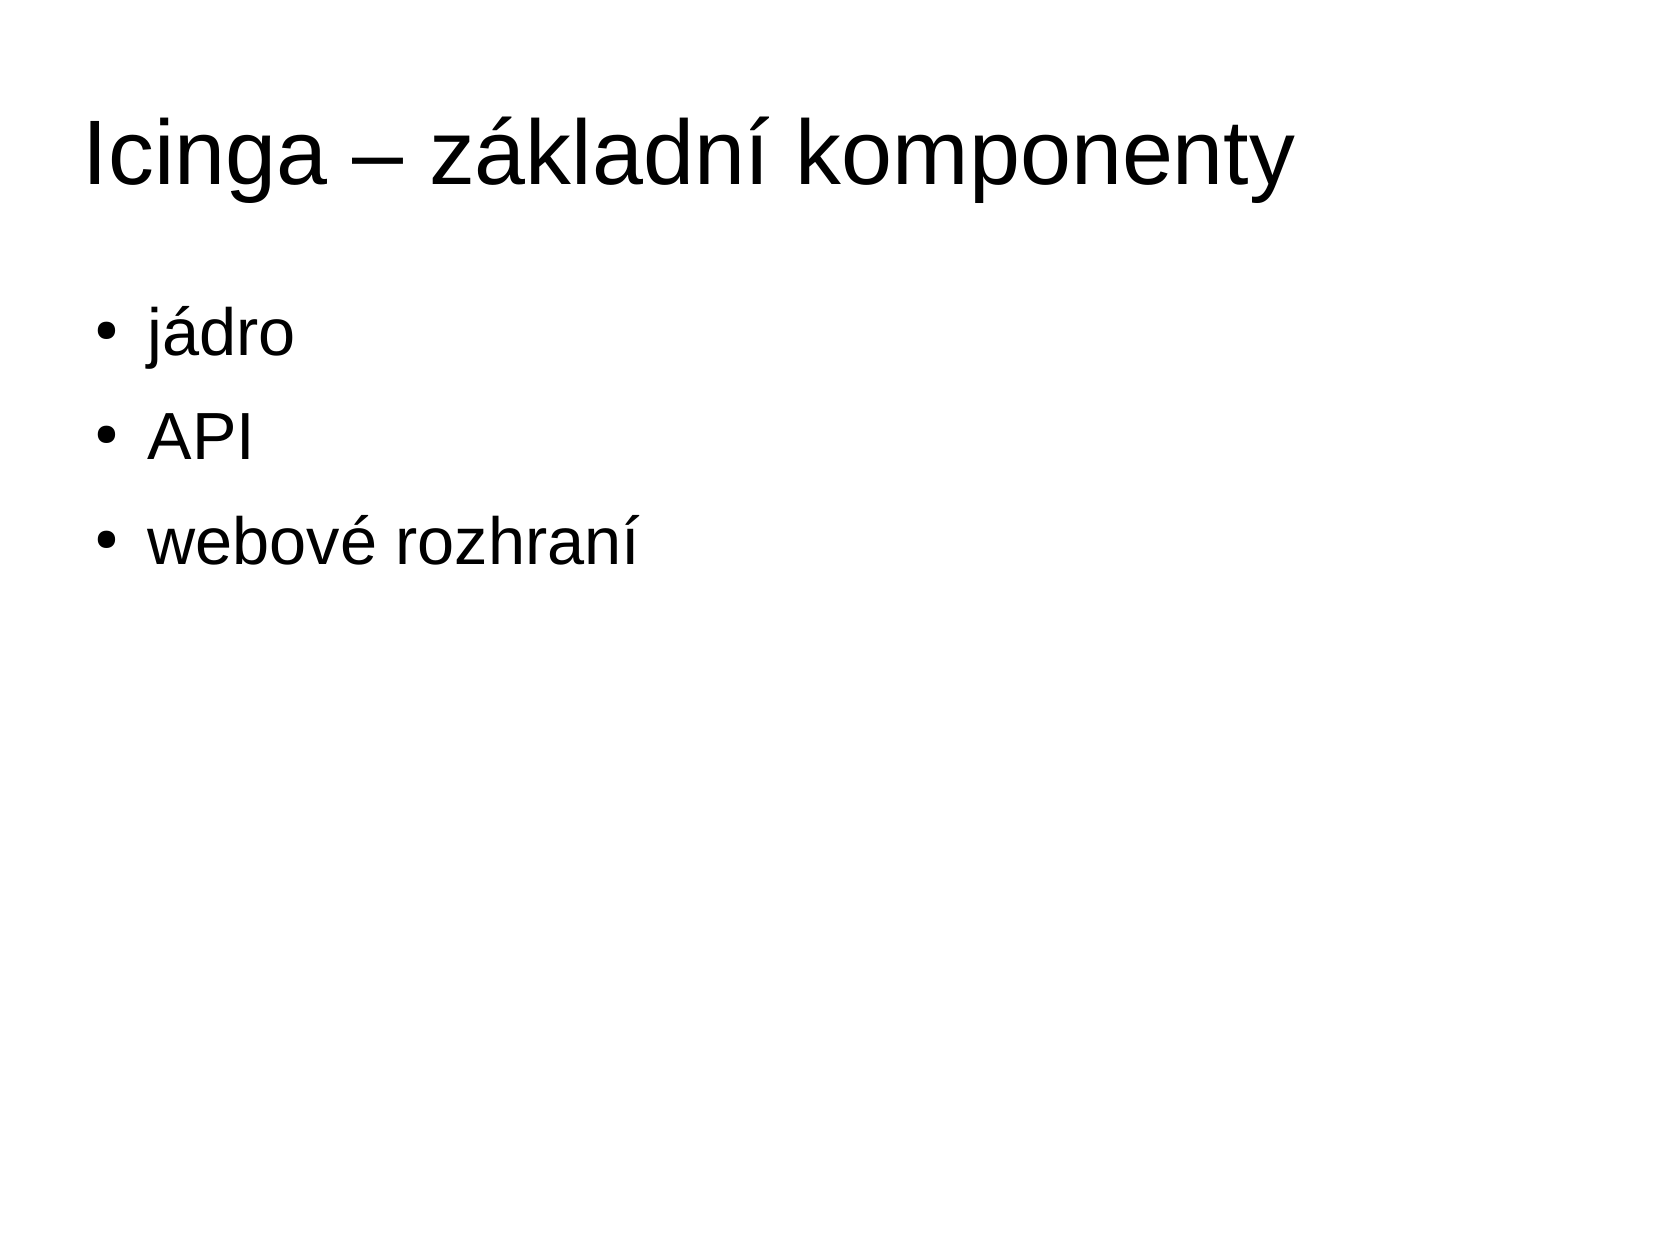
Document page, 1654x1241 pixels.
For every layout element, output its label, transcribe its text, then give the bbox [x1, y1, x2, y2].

title Icinga – základní komponenty [82, 49, 1571, 257]
list jádro API webové rozhraní [76, 295, 1565, 1015]
